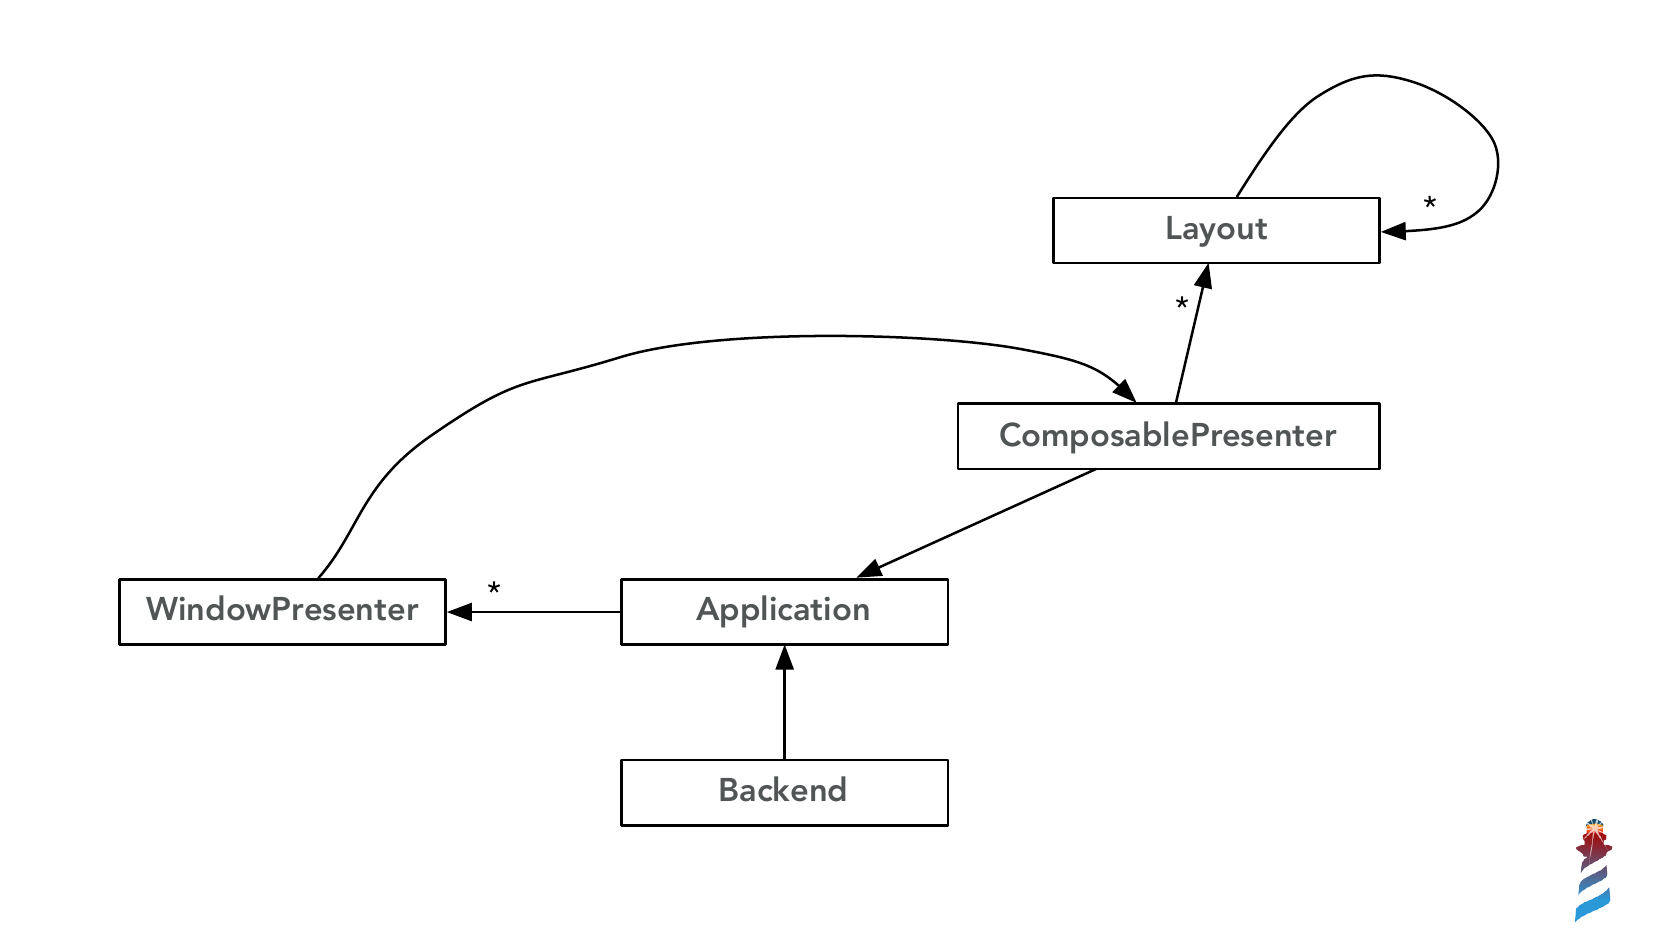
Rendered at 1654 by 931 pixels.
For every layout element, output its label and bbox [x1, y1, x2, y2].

picture [118, 73, 1502, 827]
picture [1535, 810, 1650, 925]
